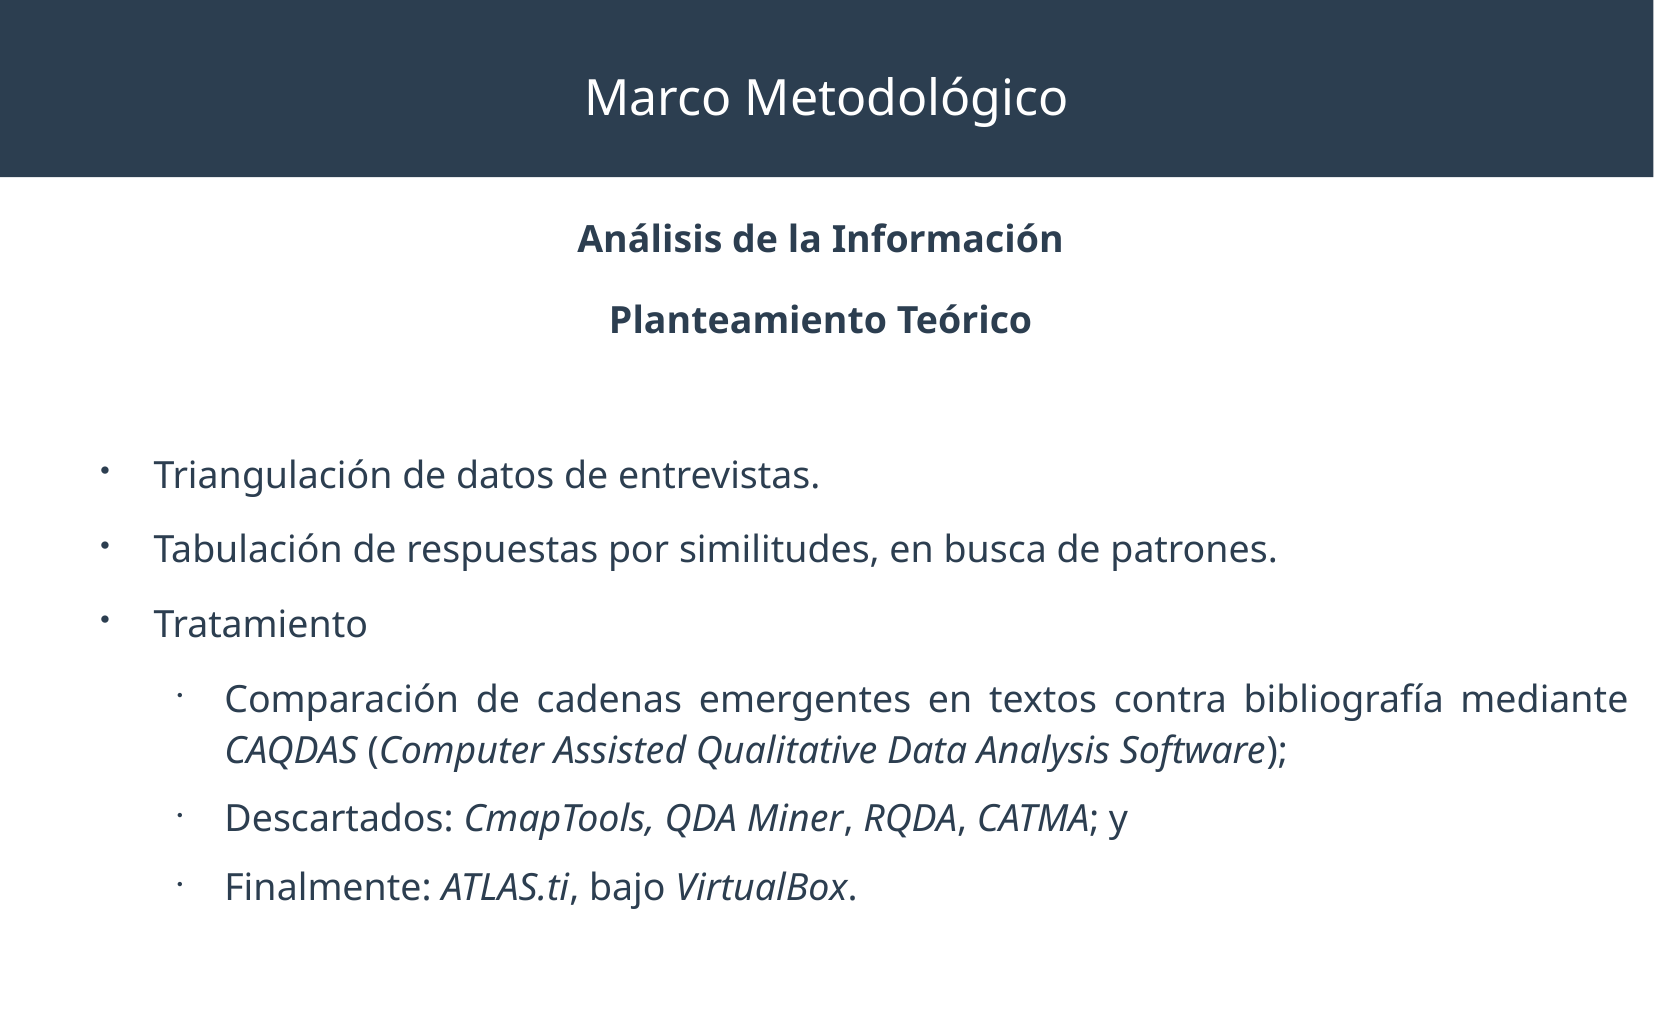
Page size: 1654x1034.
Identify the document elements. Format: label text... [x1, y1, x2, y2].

text_box Marco Metodológico [70, 54, 1583, 166]
list Análisis de la Información Planteamiento Teórico Triangulación de datos de entrevistas. Tabulación de respuestas por similitudes, en busca de patrones. Tratamiento Comparación de cadenas emergentes en textos contra bibliografía mediante CAQDAS (Computer Assisted Qualitative Data Analysis Software); Descartados: CmapTools, QDA Miner, RQDA, CATMA; y Finalmente: ATLAS.ti, bajo VirtualBox. [11, 212, 1630, 981]
